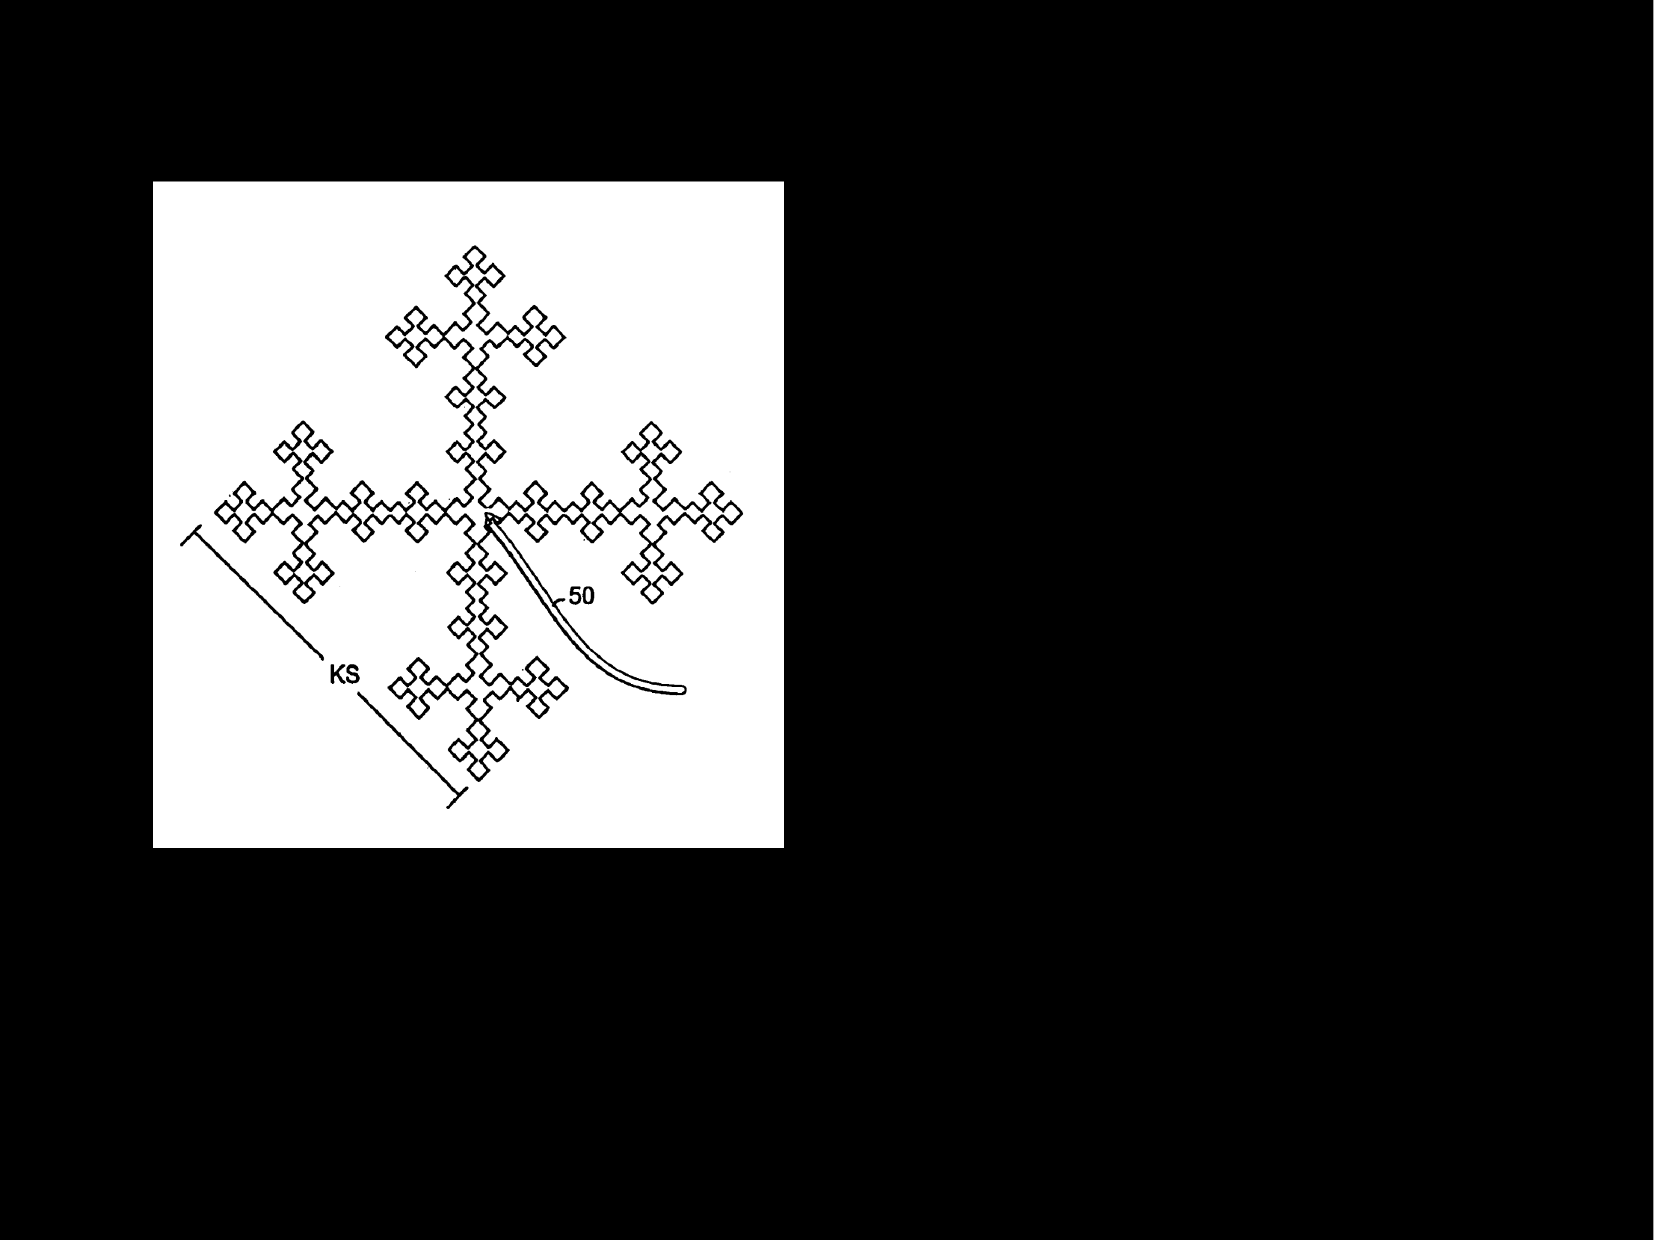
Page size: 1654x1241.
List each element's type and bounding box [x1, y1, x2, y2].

picture [152, 181, 784, 848]
